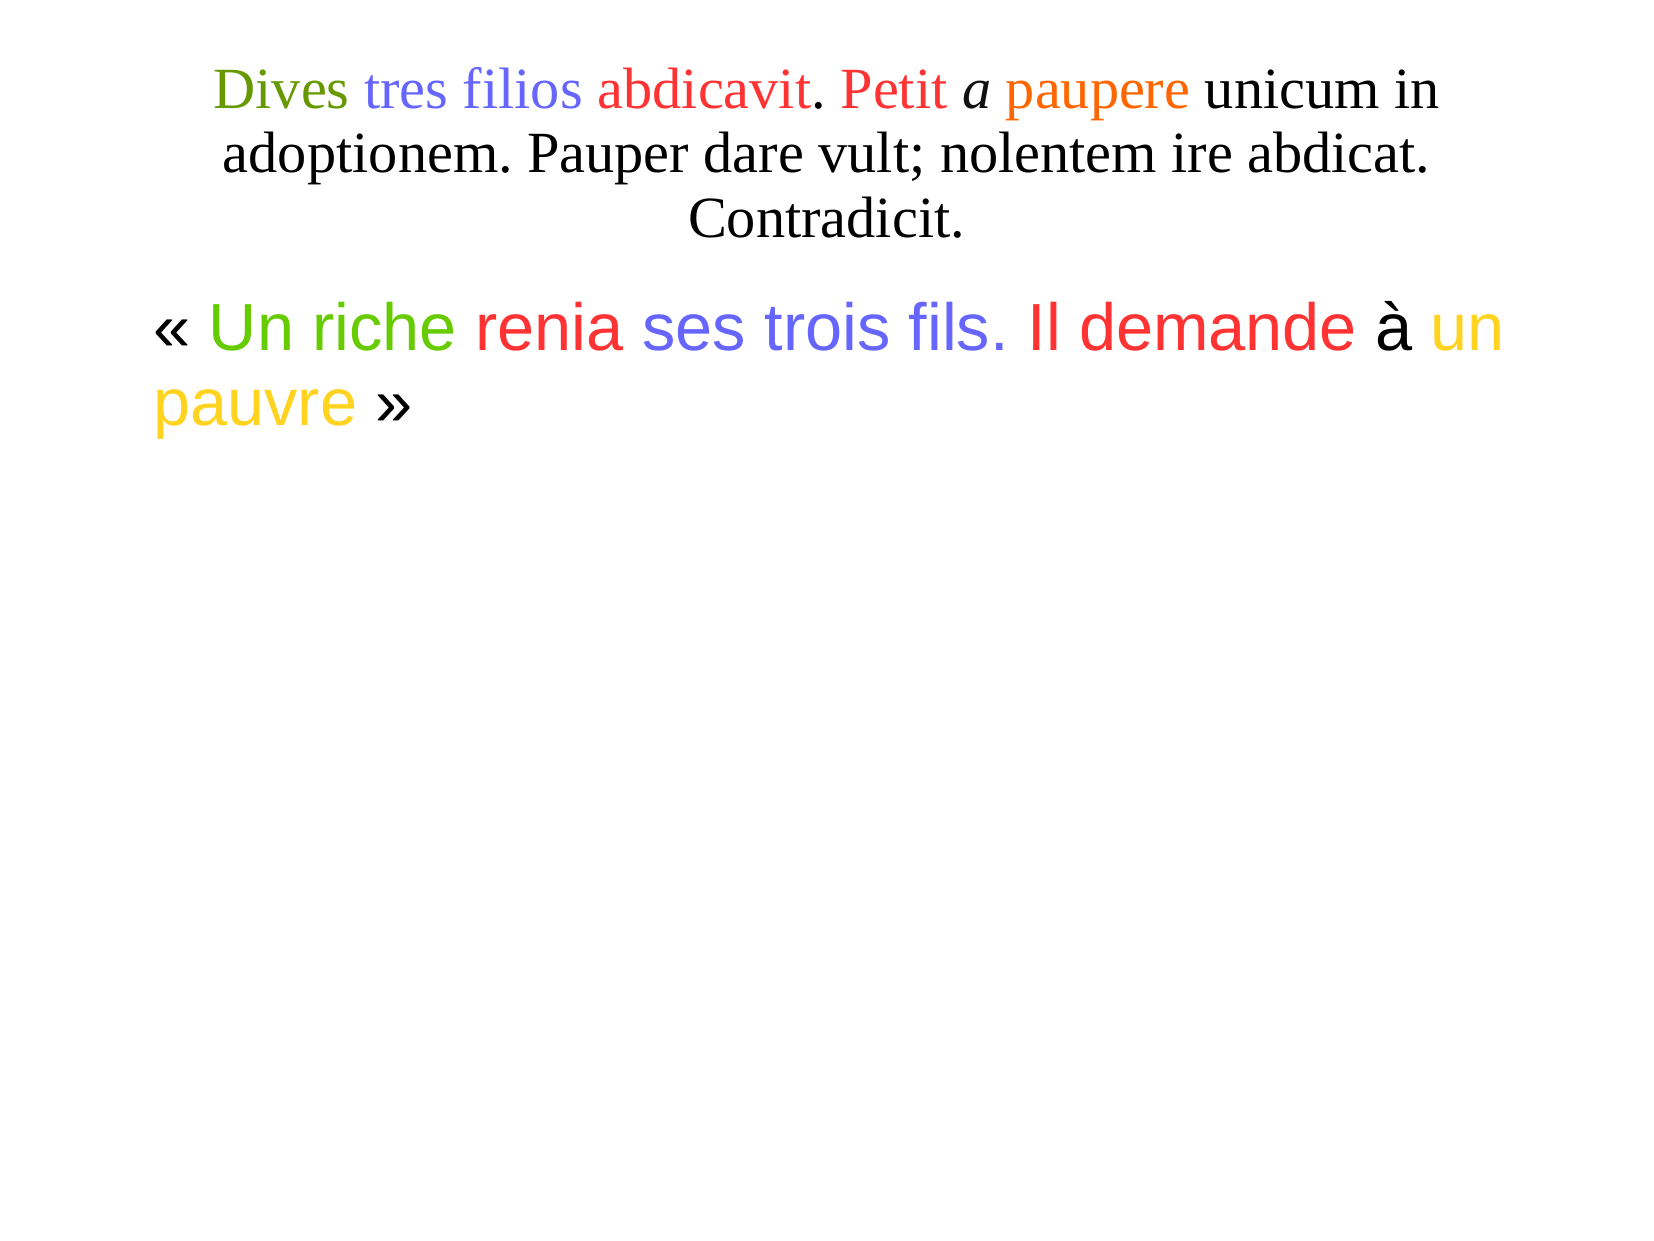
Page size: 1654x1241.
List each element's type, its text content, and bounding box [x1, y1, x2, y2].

list « Un riche renia ses trois fils. Il demande à un pauvre » [82, 290, 1571, 1010]
title Dives tres filios abdicavit. Petit a paupere unicum in adoptionem. Pauper dare vult; nolentem ire abdicat. Contradicit. [82, 49, 1571, 257]
